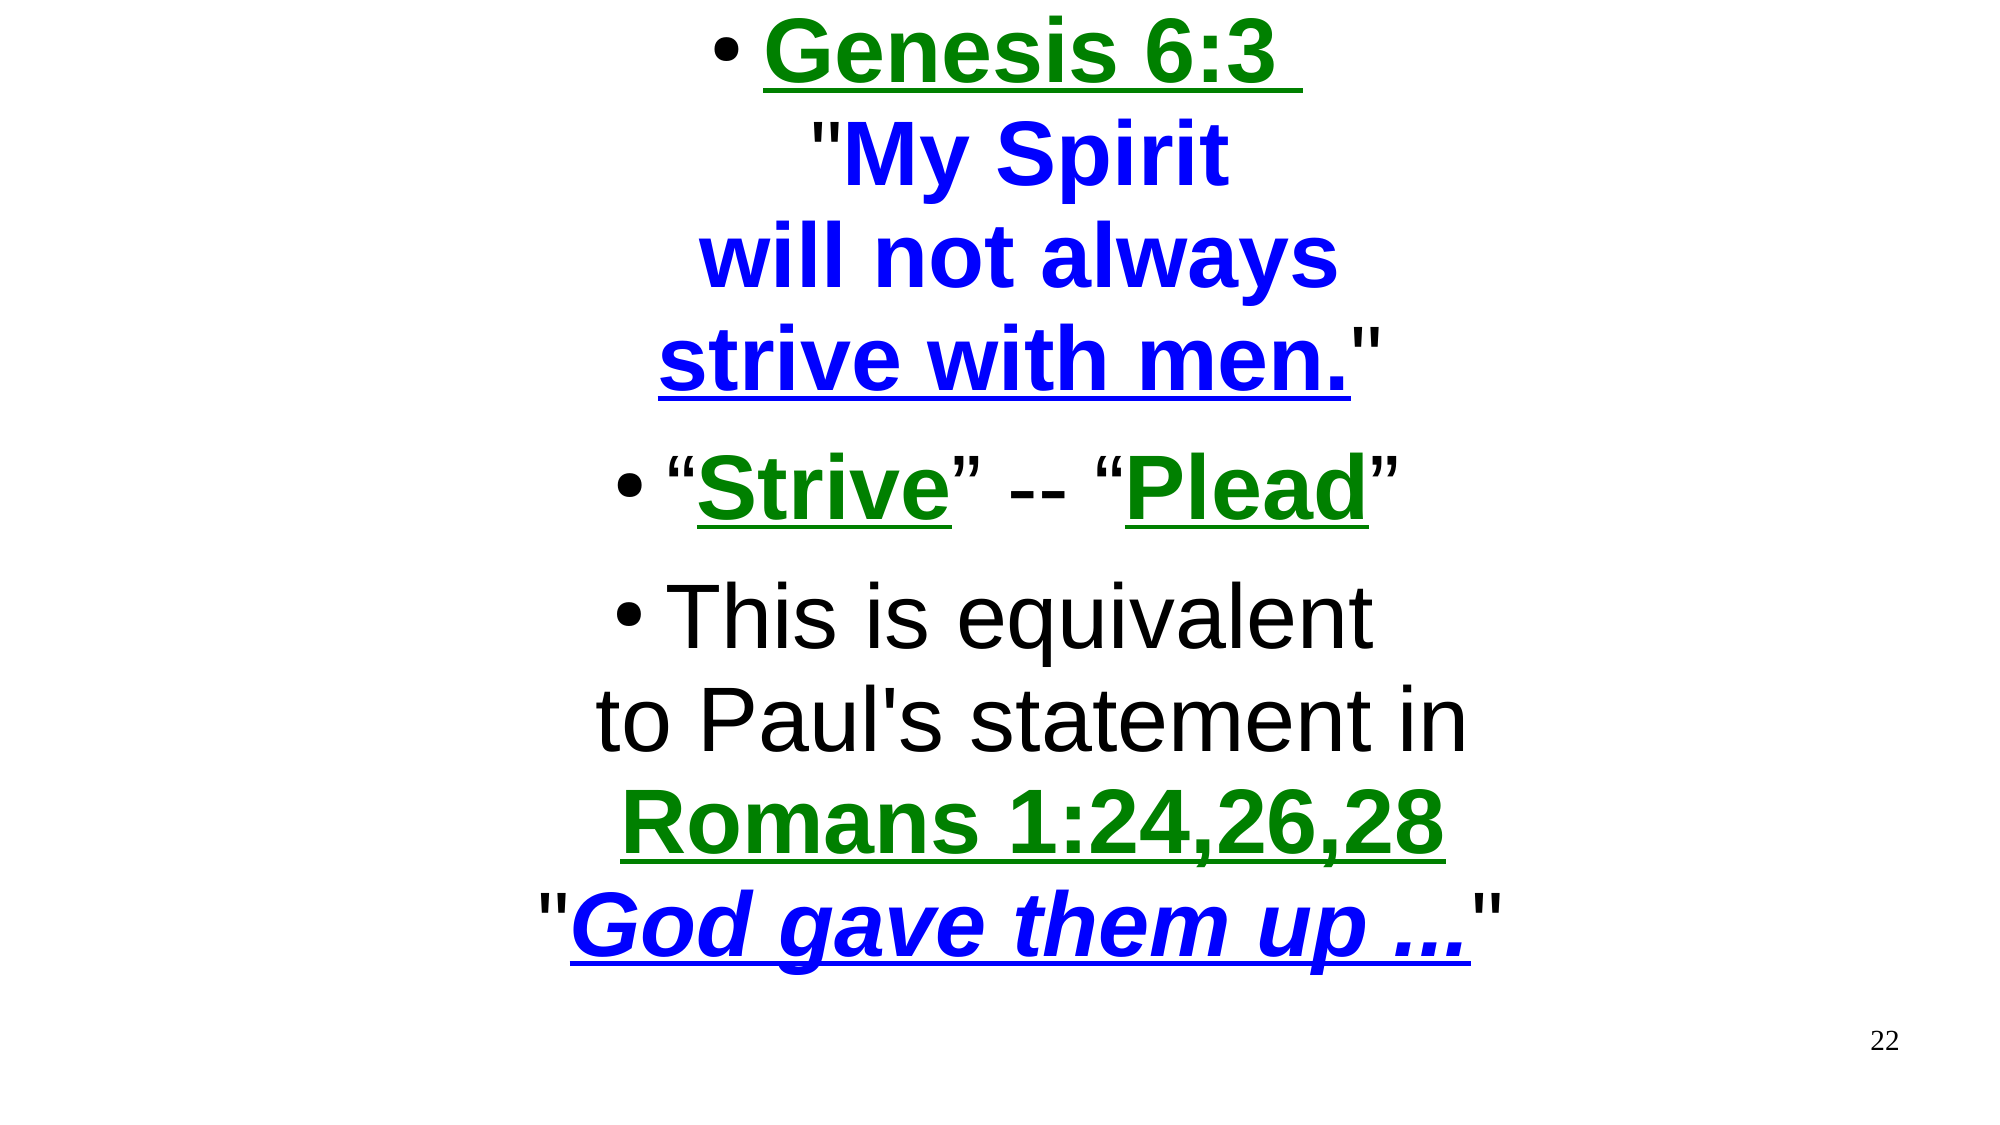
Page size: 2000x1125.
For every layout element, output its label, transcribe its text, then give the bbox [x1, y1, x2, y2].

list Genesis 6:3 "My Spirit will not always strive with men." “Strive” -- “Plead” This is equivalent to Paul's statement in Romans 1:24,26,28 "God gave them up ..." [0, 0, 1996, 1123]
